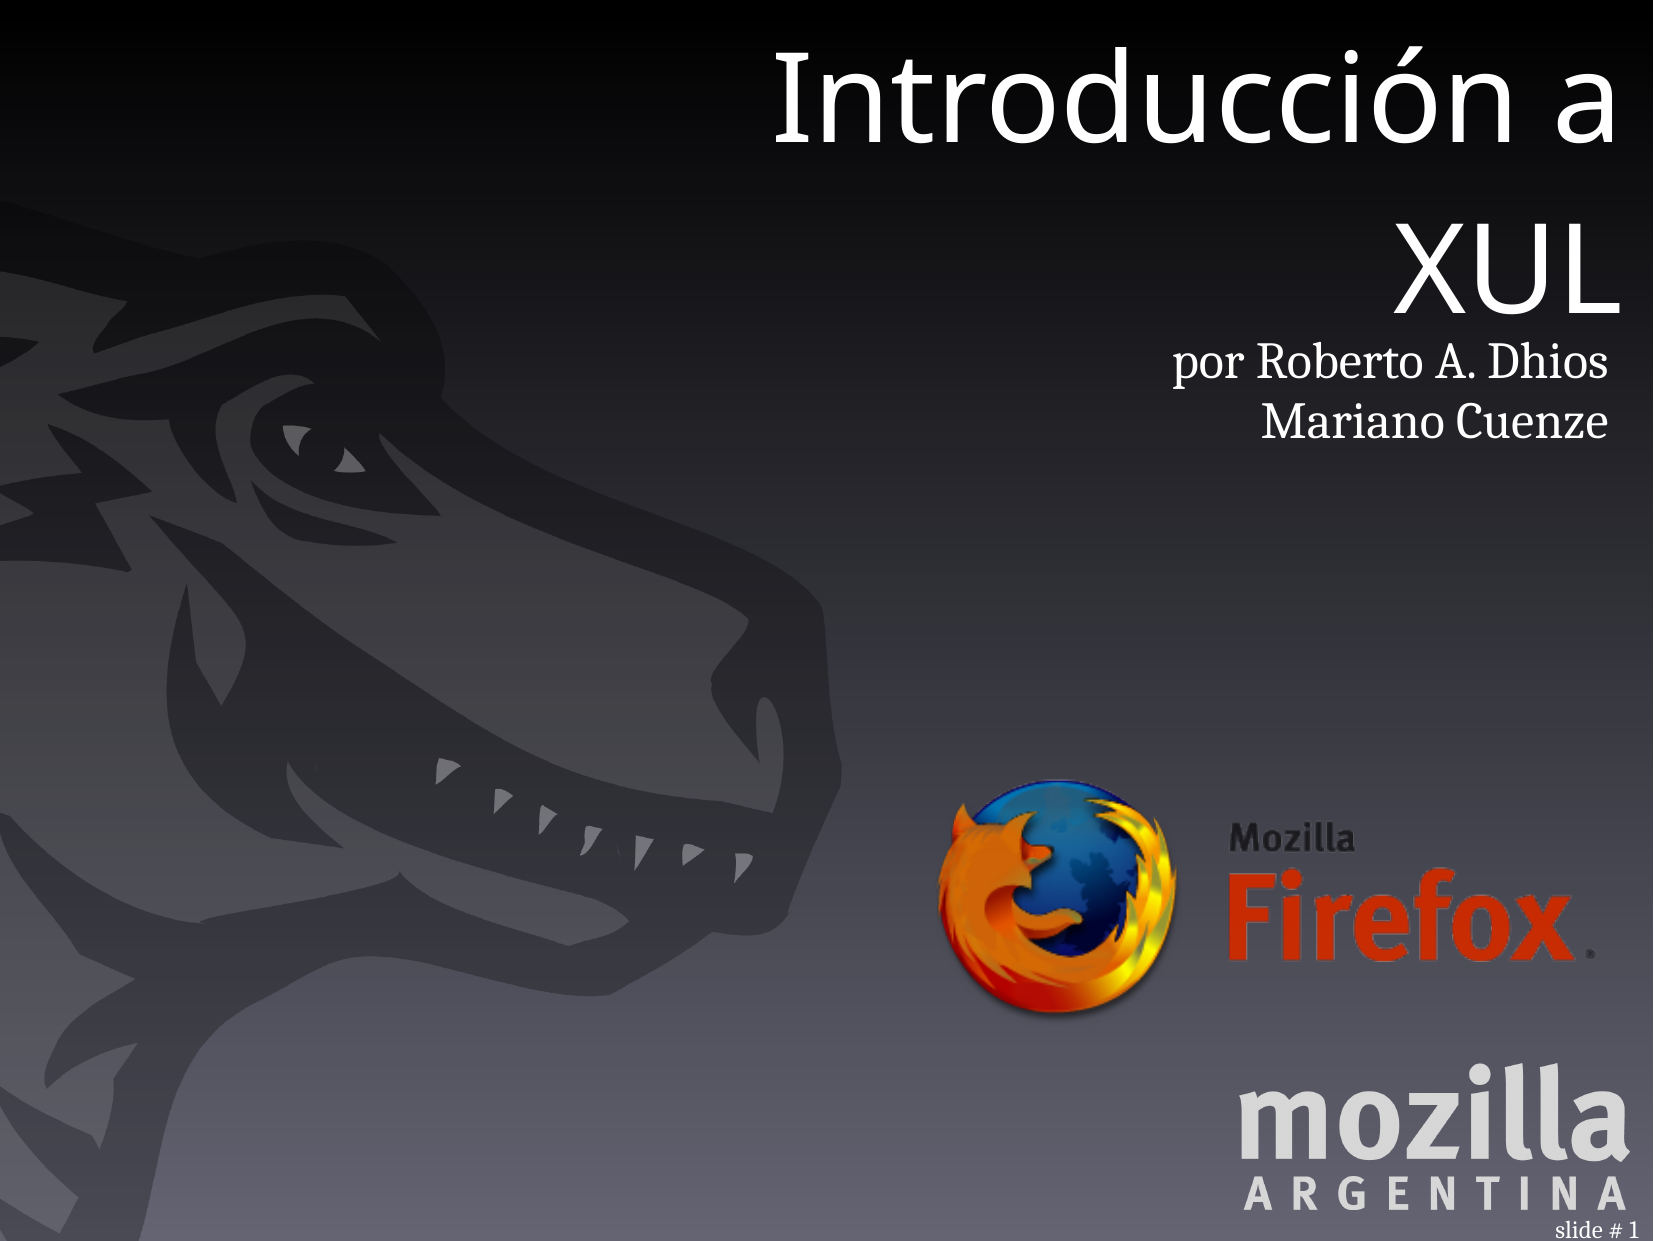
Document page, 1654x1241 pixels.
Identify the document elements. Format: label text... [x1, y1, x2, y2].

text_box por Roberto A. Dhios Mariano Cuenze [842, 324, 1624, 461]
title Introducción a XUL [29, 18, 1624, 324]
picture [921, 767, 1624, 1034]
picture [1239, 1063, 1630, 1210]
picture [0, 200, 842, 1241]
